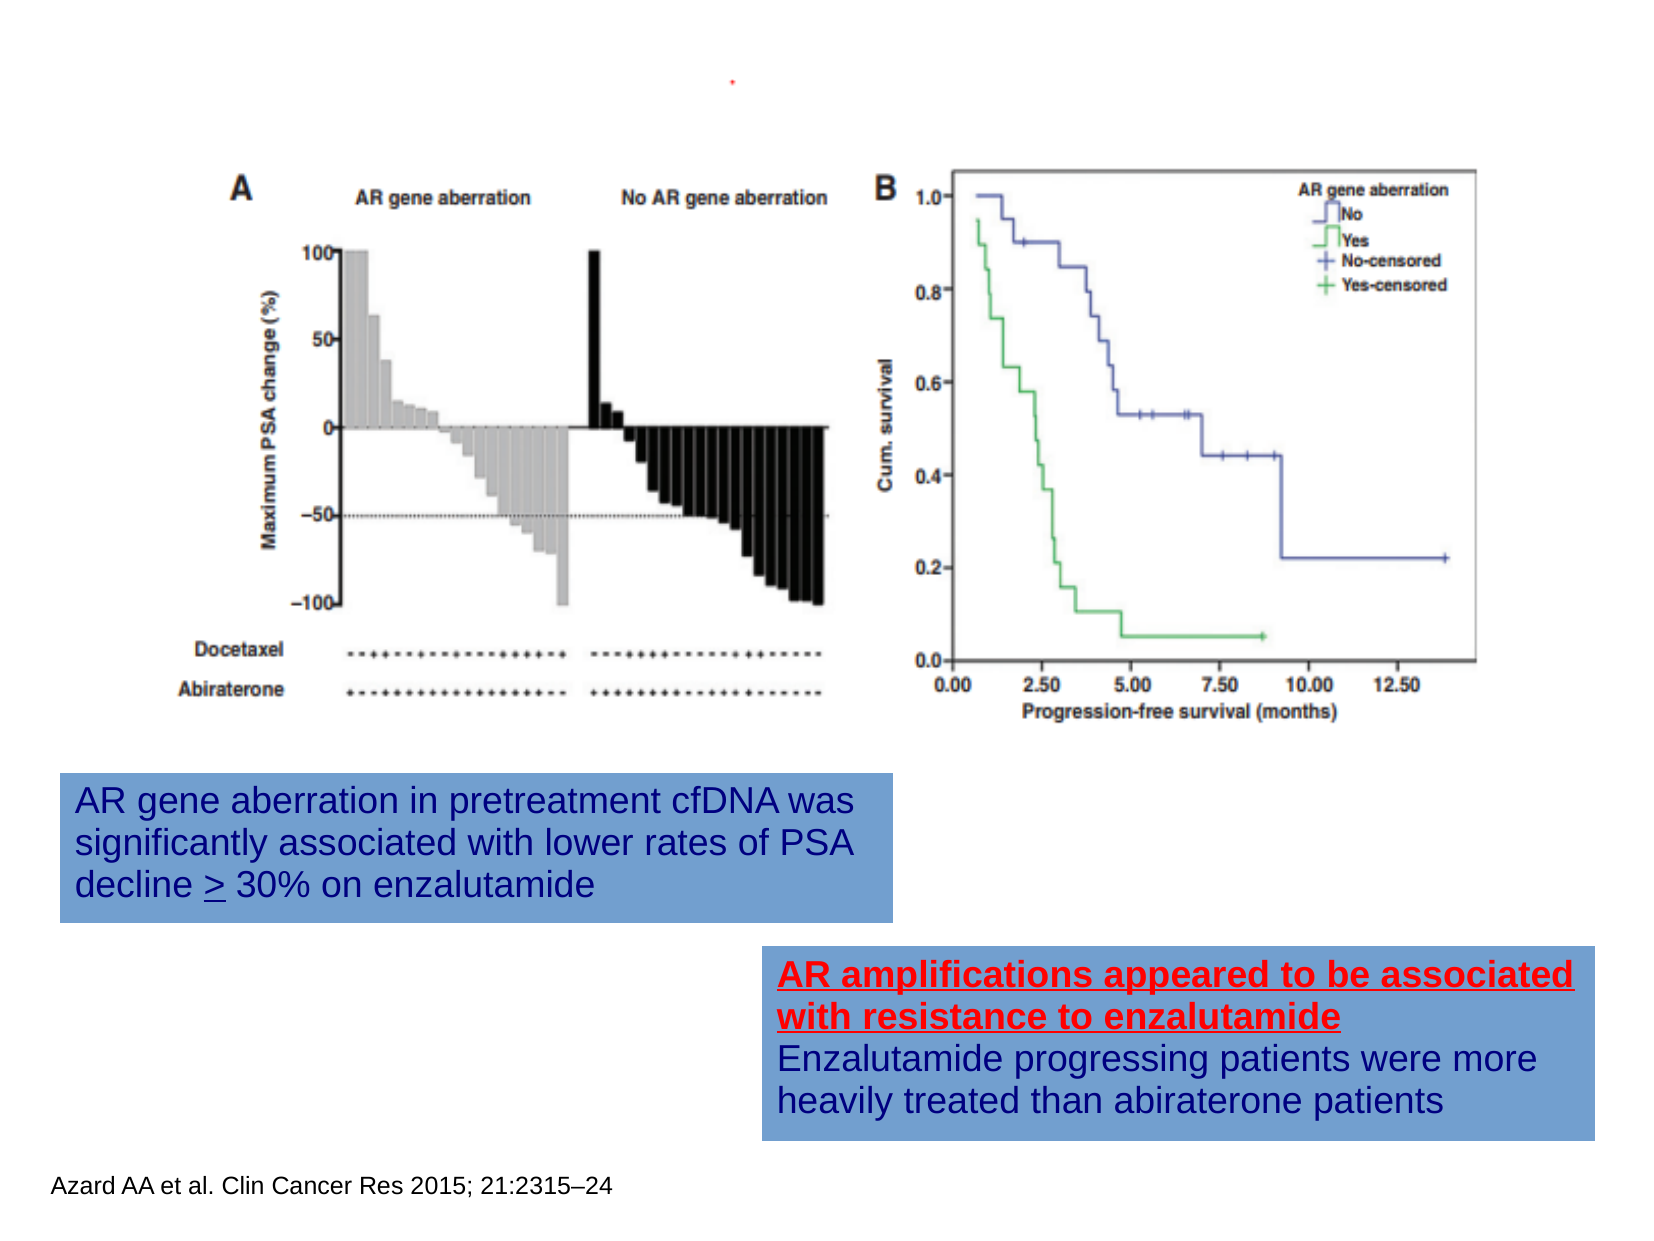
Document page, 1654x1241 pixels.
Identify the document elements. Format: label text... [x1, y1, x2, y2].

text_box Azard AA et al. Clin Cancer Res 2015; 21:2315–24 [35, 1163, 917, 1221]
table_header AR gene aberration in pretreatment cfDNA was significantly associated with lower rates of PSA decline > 30% on enzalutamide [60, 773, 893, 923]
table_header AR amplifications appeared to be associated with resistance to enzalutamide Enzalutamide progressing patients were more heavily treated than abiraterone patients [762, 946, 1595, 1141]
picture [137, 79, 1516, 741]
